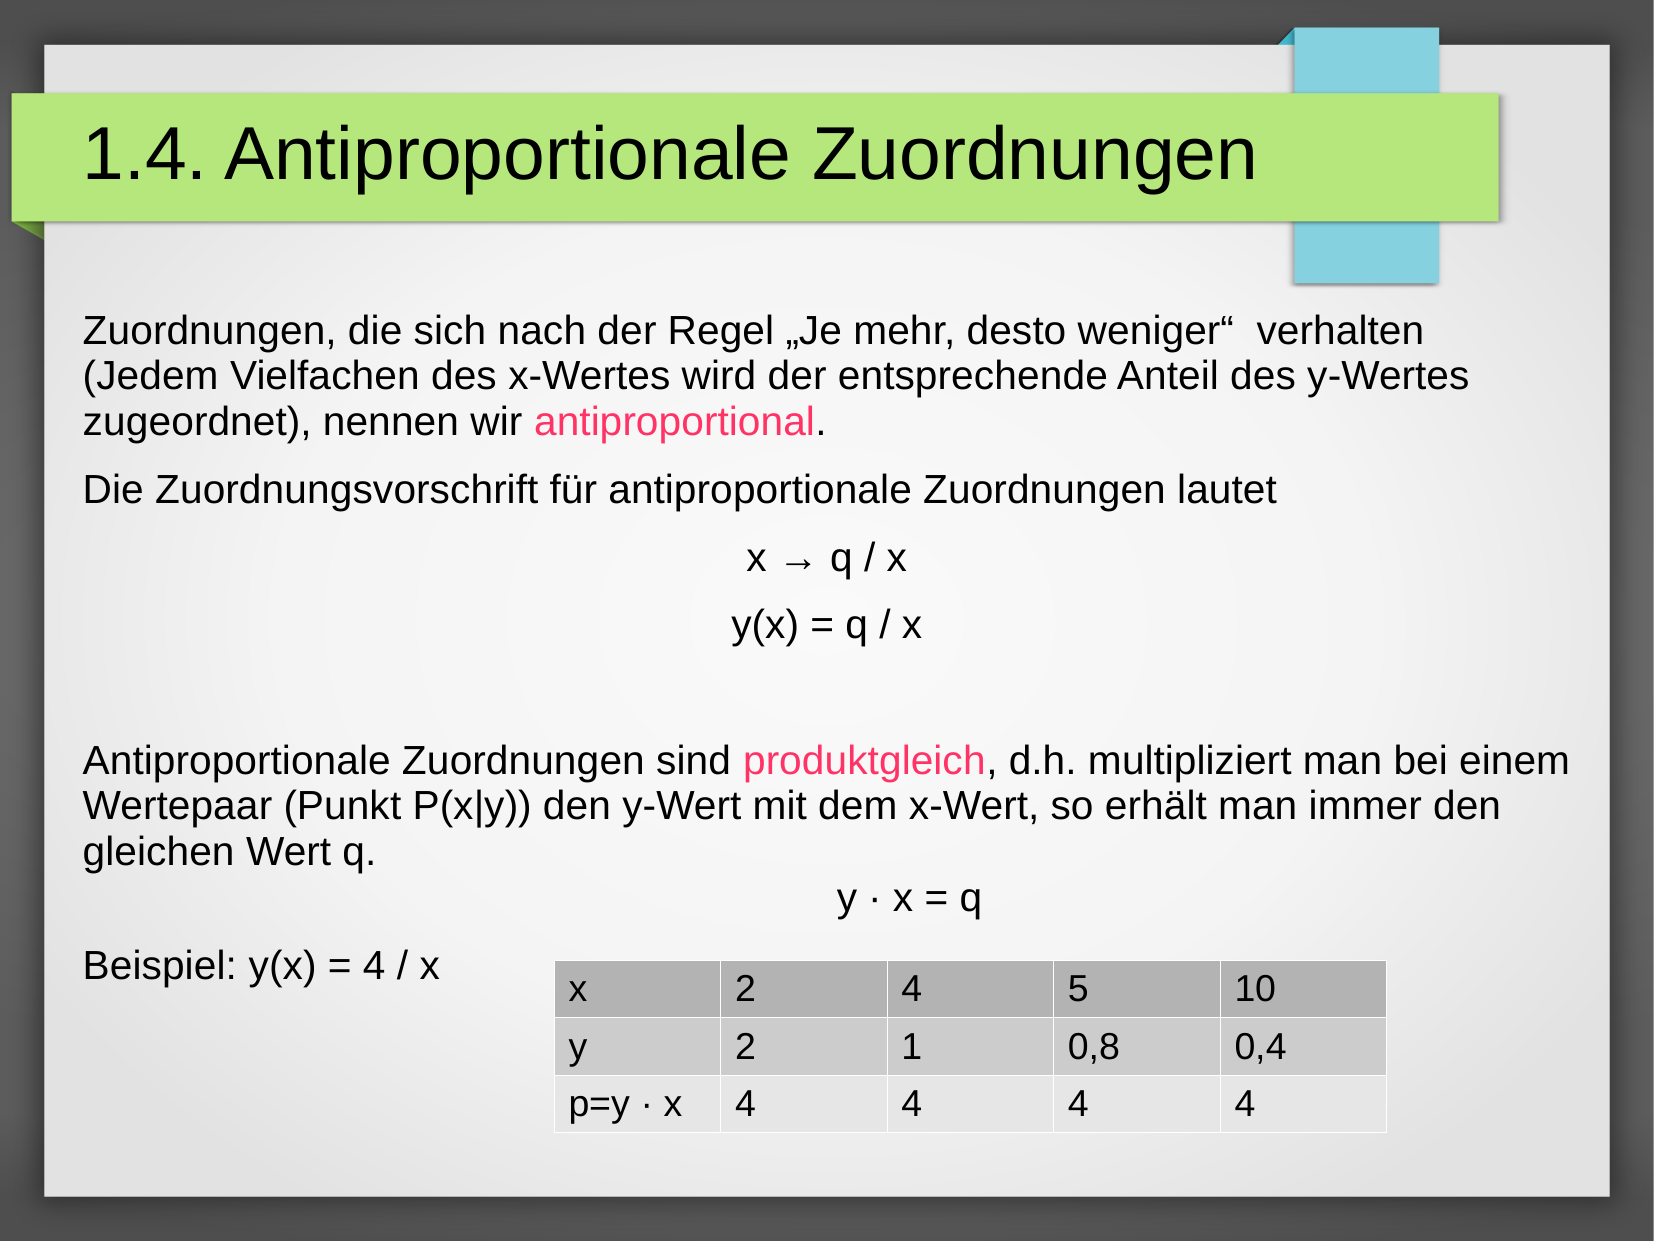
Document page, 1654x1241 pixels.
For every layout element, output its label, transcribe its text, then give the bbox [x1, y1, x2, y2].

table_cell 2 [721, 1018, 887, 1075]
table_cell y [555, 1018, 720, 1075]
picture [0, 0, 1654, 1241]
table_header 4 [888, 961, 1053, 1017]
table_header 10 [1221, 961, 1386, 1017]
table_cell 4 [1221, 1076, 1386, 1132]
table_cell 0,4 [1221, 1018, 1386, 1075]
table_cell 4 [1054, 1076, 1220, 1132]
table_header x [555, 961, 720, 1017]
title 1.4. Antiproportionale Zuordnungen [82, 94, 1264, 213]
table_header 5 [1054, 961, 1220, 1017]
table_cell 1 [888, 1018, 1053, 1075]
table_header 2 [721, 961, 887, 1017]
table_cell 0,8 [1054, 1018, 1220, 1075]
table_cell p=y · x [555, 1076, 720, 1132]
list Zuordnungen, die sich nach der Regel „Je mehr, desto weniger“ verhalten (Jedem Vielfachen des x-Wertes wird der entsprechende Anteil des y-Wertes zugeordnet), nennen wir antiproportional. Die Zuordnungsvorschrift für antiproportionale Zuordnungen lautet x → q / x y(x) = q / x Antiproportionale Zuordnungen sind produktgleich, d.h. multipliziert man bei einem Wertepaar (Punkt P(x|y)) den y-Wert mit dem x-Wert, so erhält man immer den gleichen Wert q. y · x = q Beispiel: y(x) = 4 / x [82, 307, 1571, 993]
table_cell 4 [721, 1076, 887, 1132]
table_cell 4 [888, 1076, 1053, 1132]
